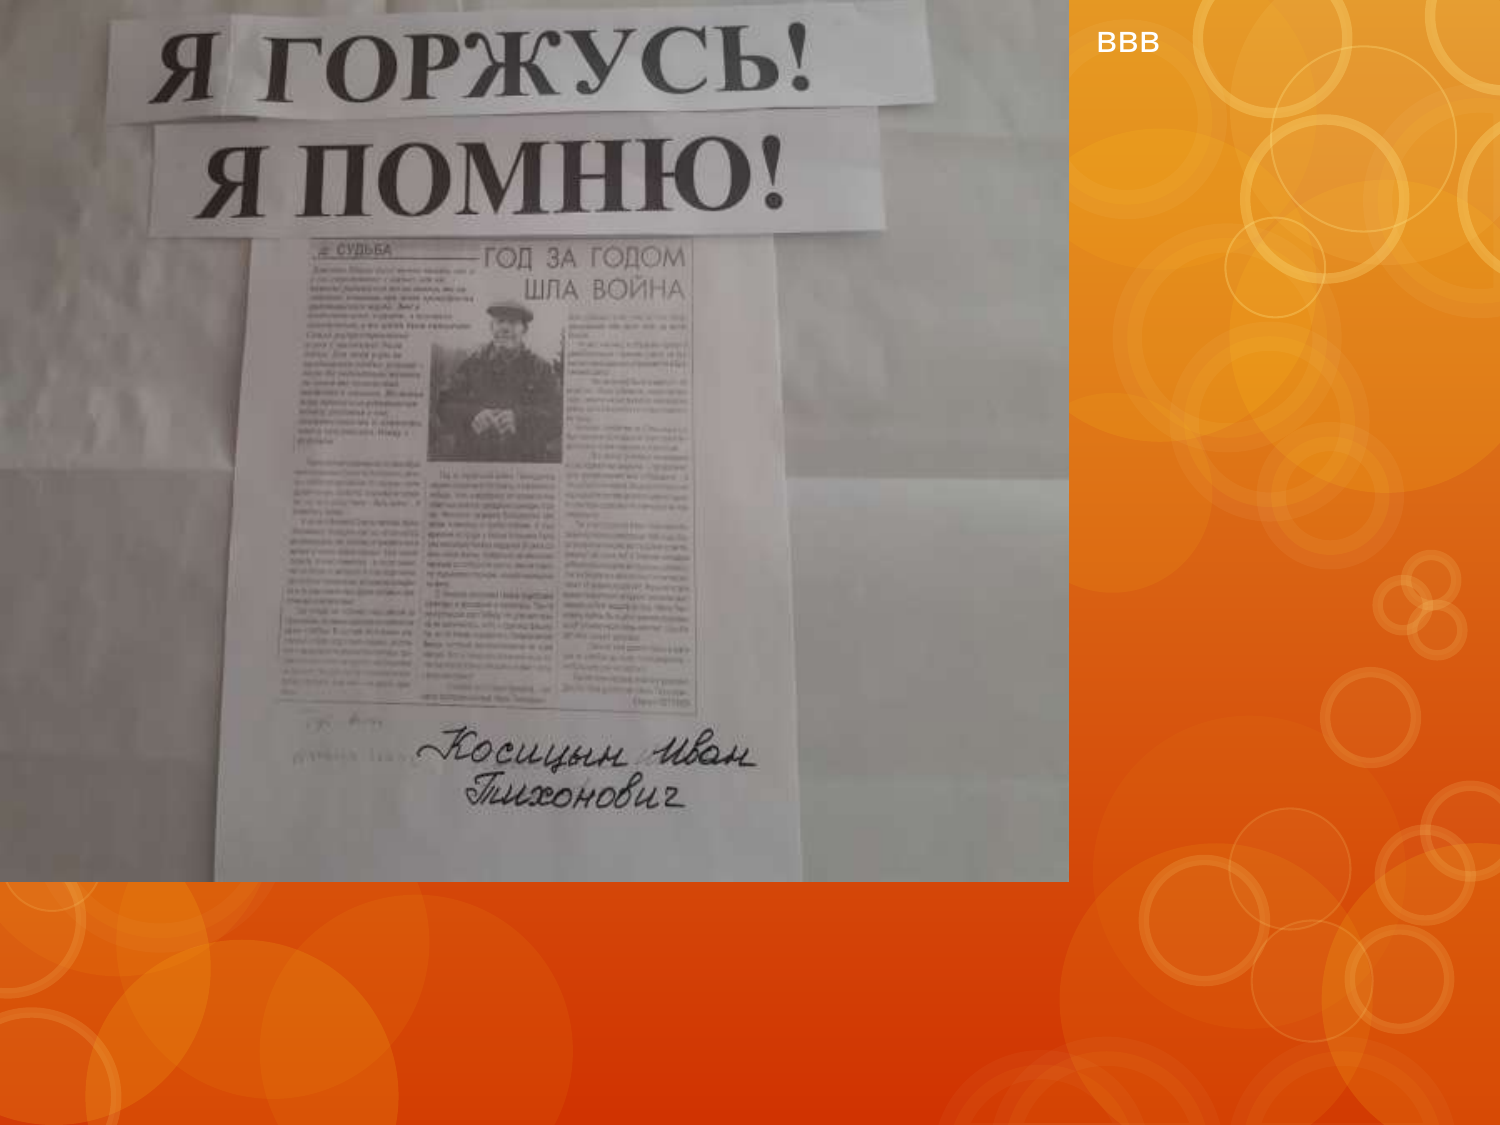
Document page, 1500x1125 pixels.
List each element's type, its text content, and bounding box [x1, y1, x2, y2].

picture [0, 0, 1069, 882]
text_box ввв [1080, 7, 1500, 68]
